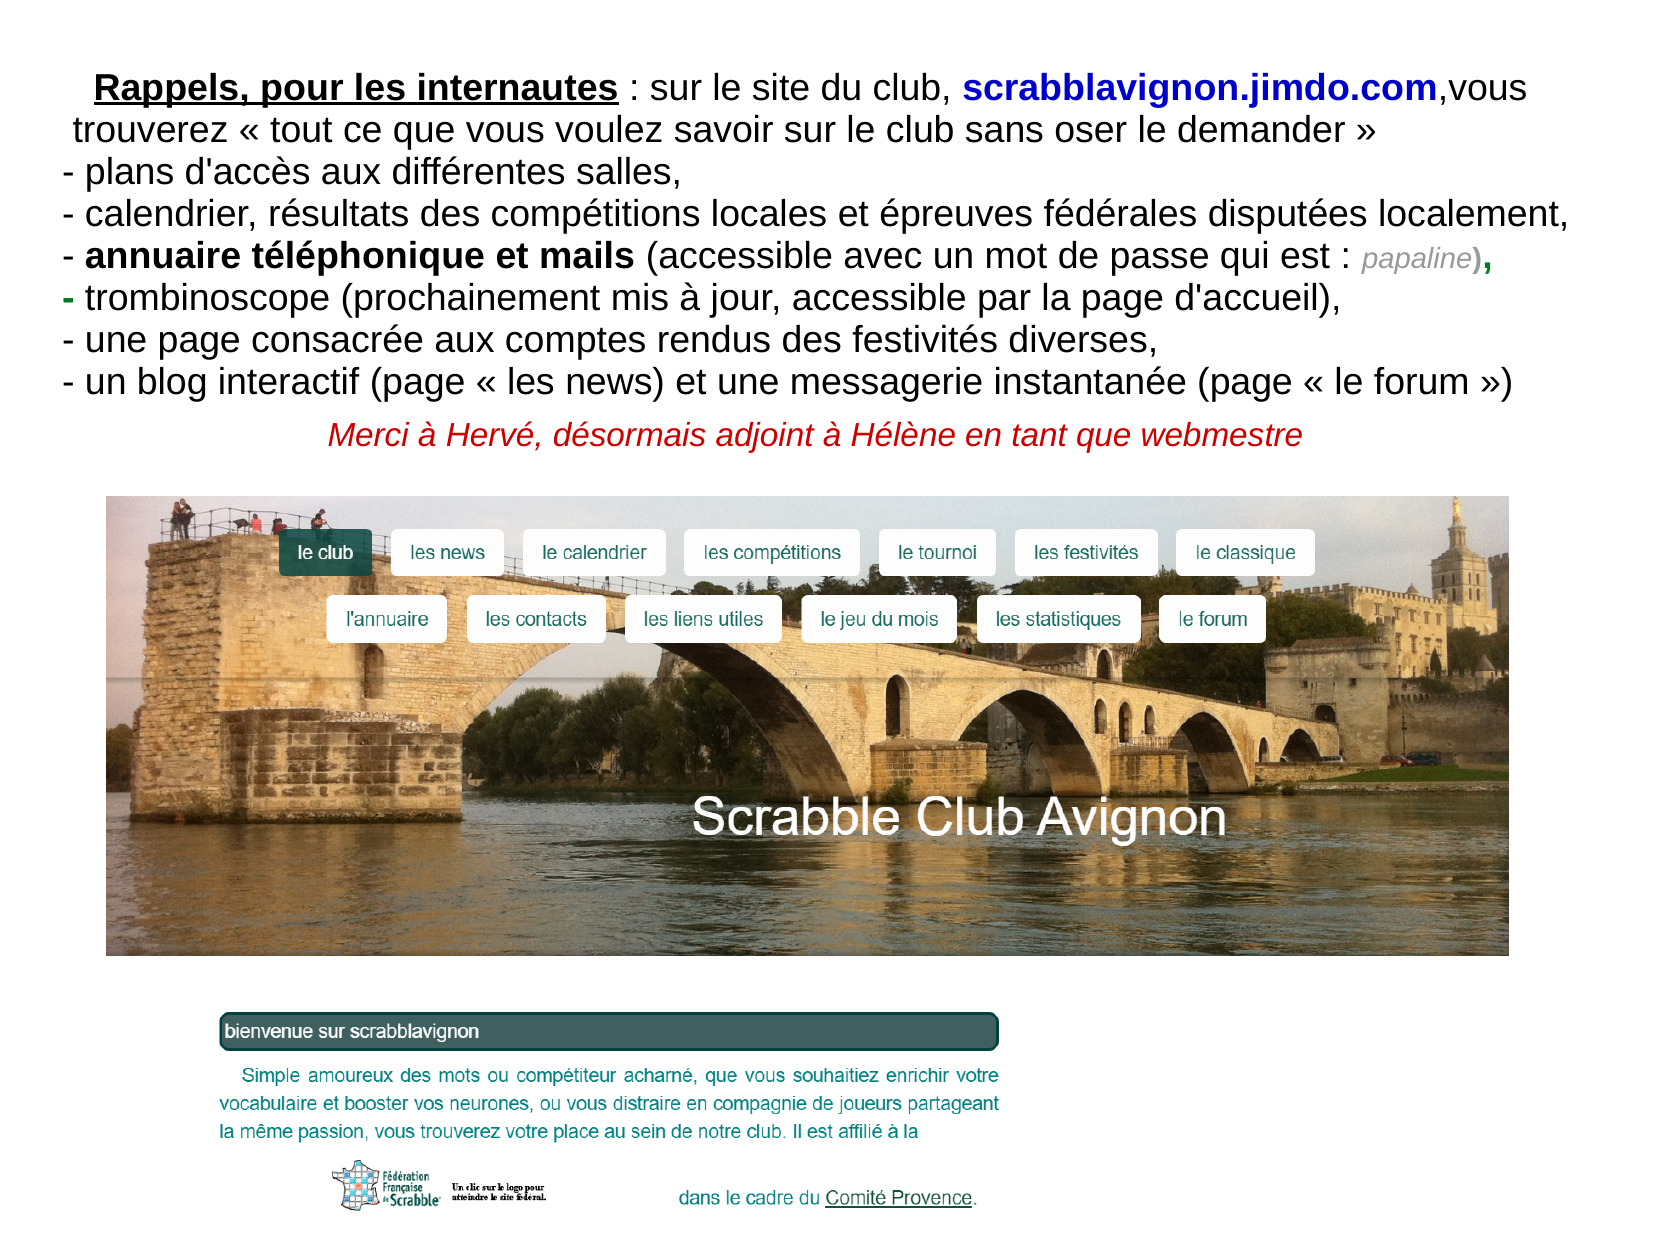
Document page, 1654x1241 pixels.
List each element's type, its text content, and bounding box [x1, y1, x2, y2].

text_box Rappels, pour les internautes : sur le site du club, scrabblavignon.jimdo.com,vous trouverez « tout ce que vous voulez savoir sur le club sans oser le demander » - plans d'accès aux différentes salles, - calendrier, résultats des compétitions locales et épreuves fédérales disputées localement, - annuaire téléphonique et mails (accessible avec un mot de passe qui est : papaline), - trombinoscope (prochainement mis à jour, accessible par la page d'accueil), - une page consacrée aux comptes rendus des festivités diverses, - un blog interactif (page « les news) et une messagerie instantanée (page « le forum ») Merci à Hervé, désormais adjoint à Hélène en tant que webmestre [47, 59, 1595, 489]
picture [106, 496, 1509, 1233]
